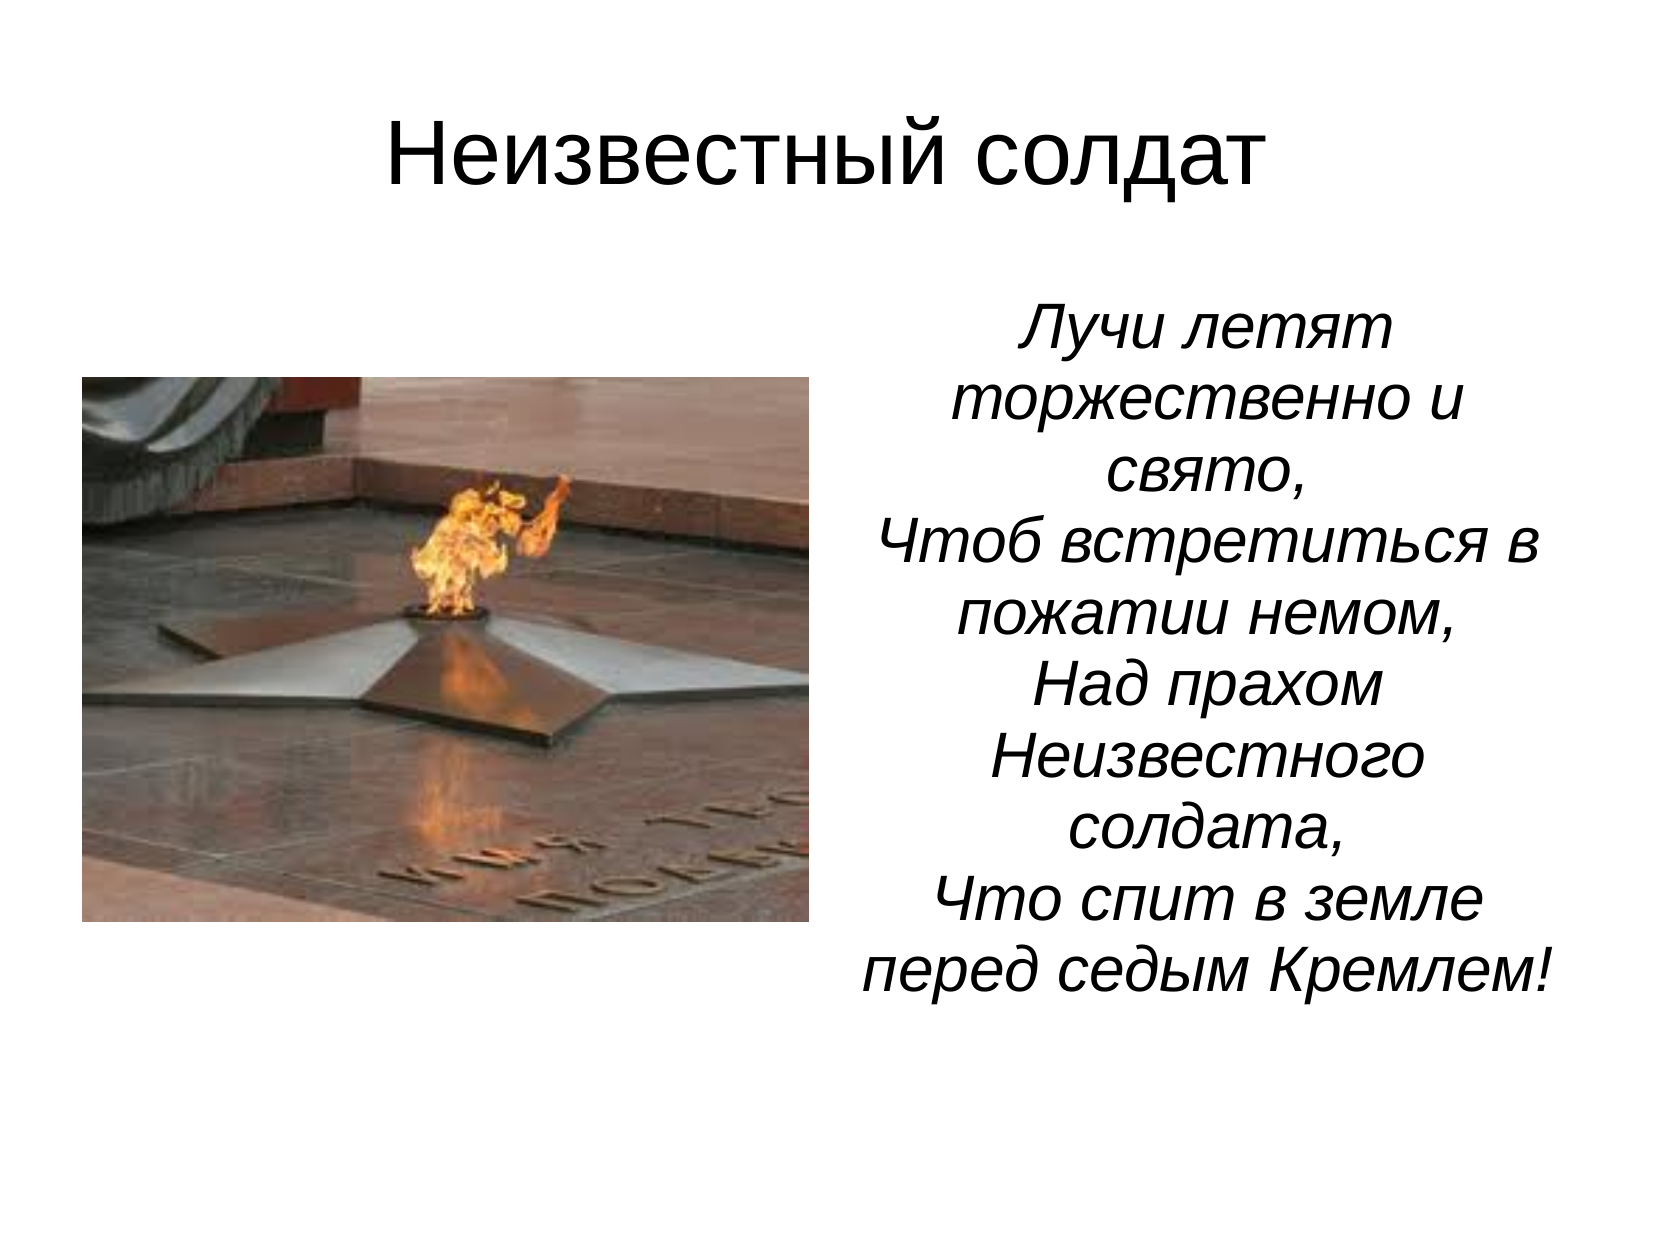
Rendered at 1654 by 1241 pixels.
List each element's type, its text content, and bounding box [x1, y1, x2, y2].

picture [82, 377, 809, 922]
title Неизвестный солдат [82, 49, 1571, 257]
list Лучи летят торжественно и свято, Чтоб встретиться в пожатии немом, Над прахом Неизвестного солдата, Что спит в земле перед седым Кремлем! [845, 290, 1572, 1010]
